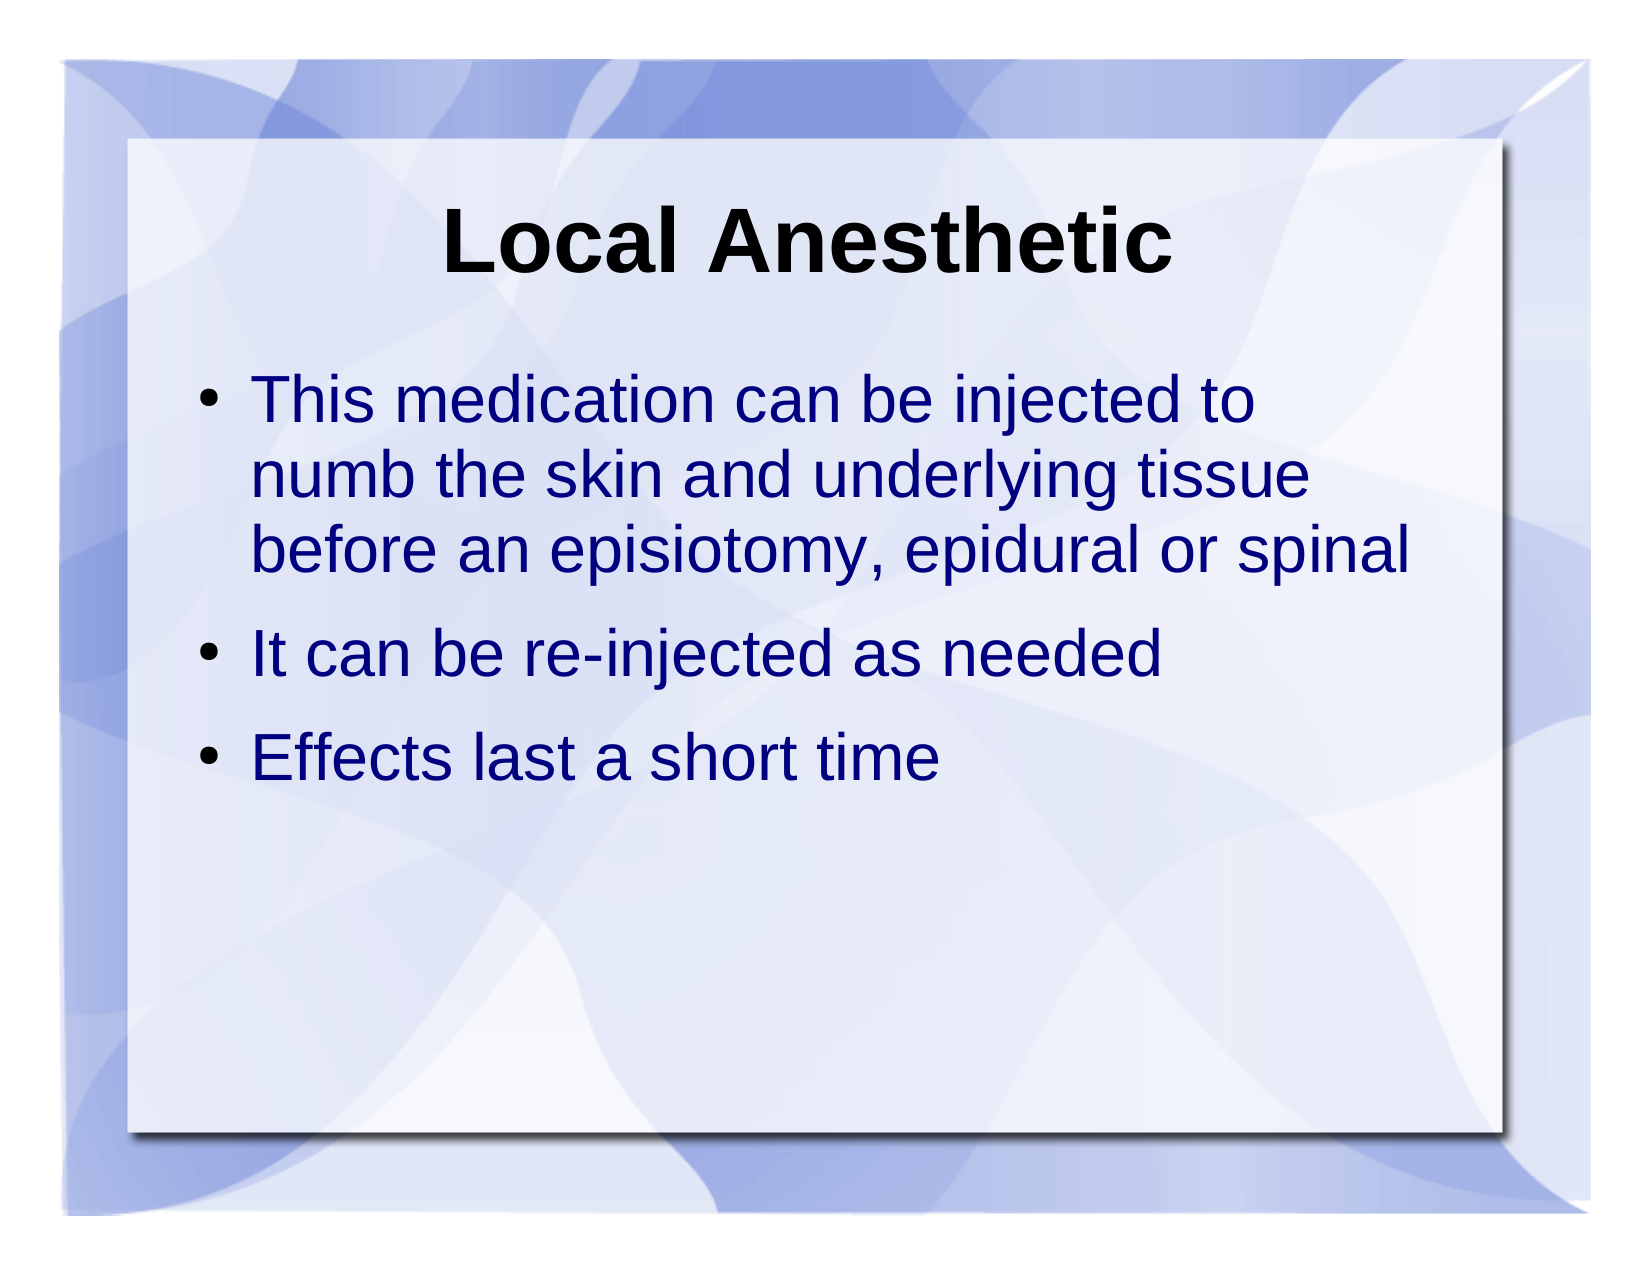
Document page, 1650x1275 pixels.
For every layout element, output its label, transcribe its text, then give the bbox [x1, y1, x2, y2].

list This medication can be injected to numb the skin and underlying tissue before an episiotomy, epidural or spinal It can be re-injected as needed Effects last a short time [179, 362, 1438, 954]
title Local Anesthetic [135, 151, 1482, 330]
picture [59, 59, 1591, 1216]
